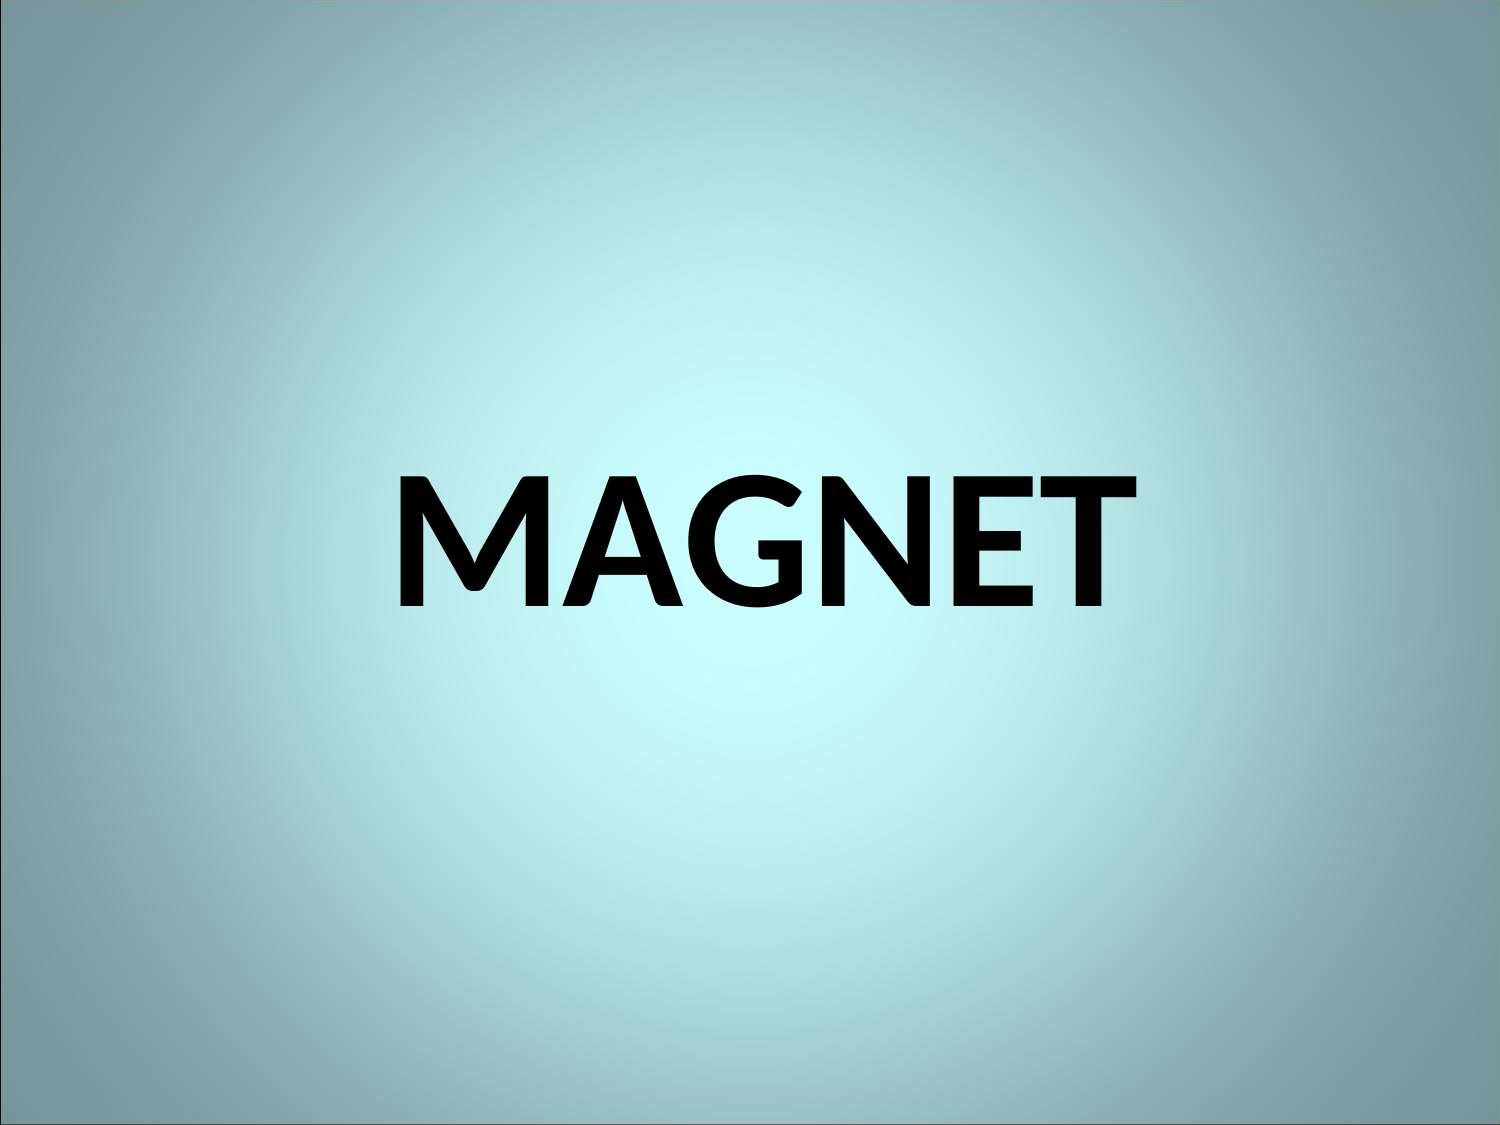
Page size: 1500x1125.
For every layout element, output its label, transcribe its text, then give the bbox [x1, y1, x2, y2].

picture [0, 0, 1500, 1125]
title MAGNET [88, 398, 1439, 654]
